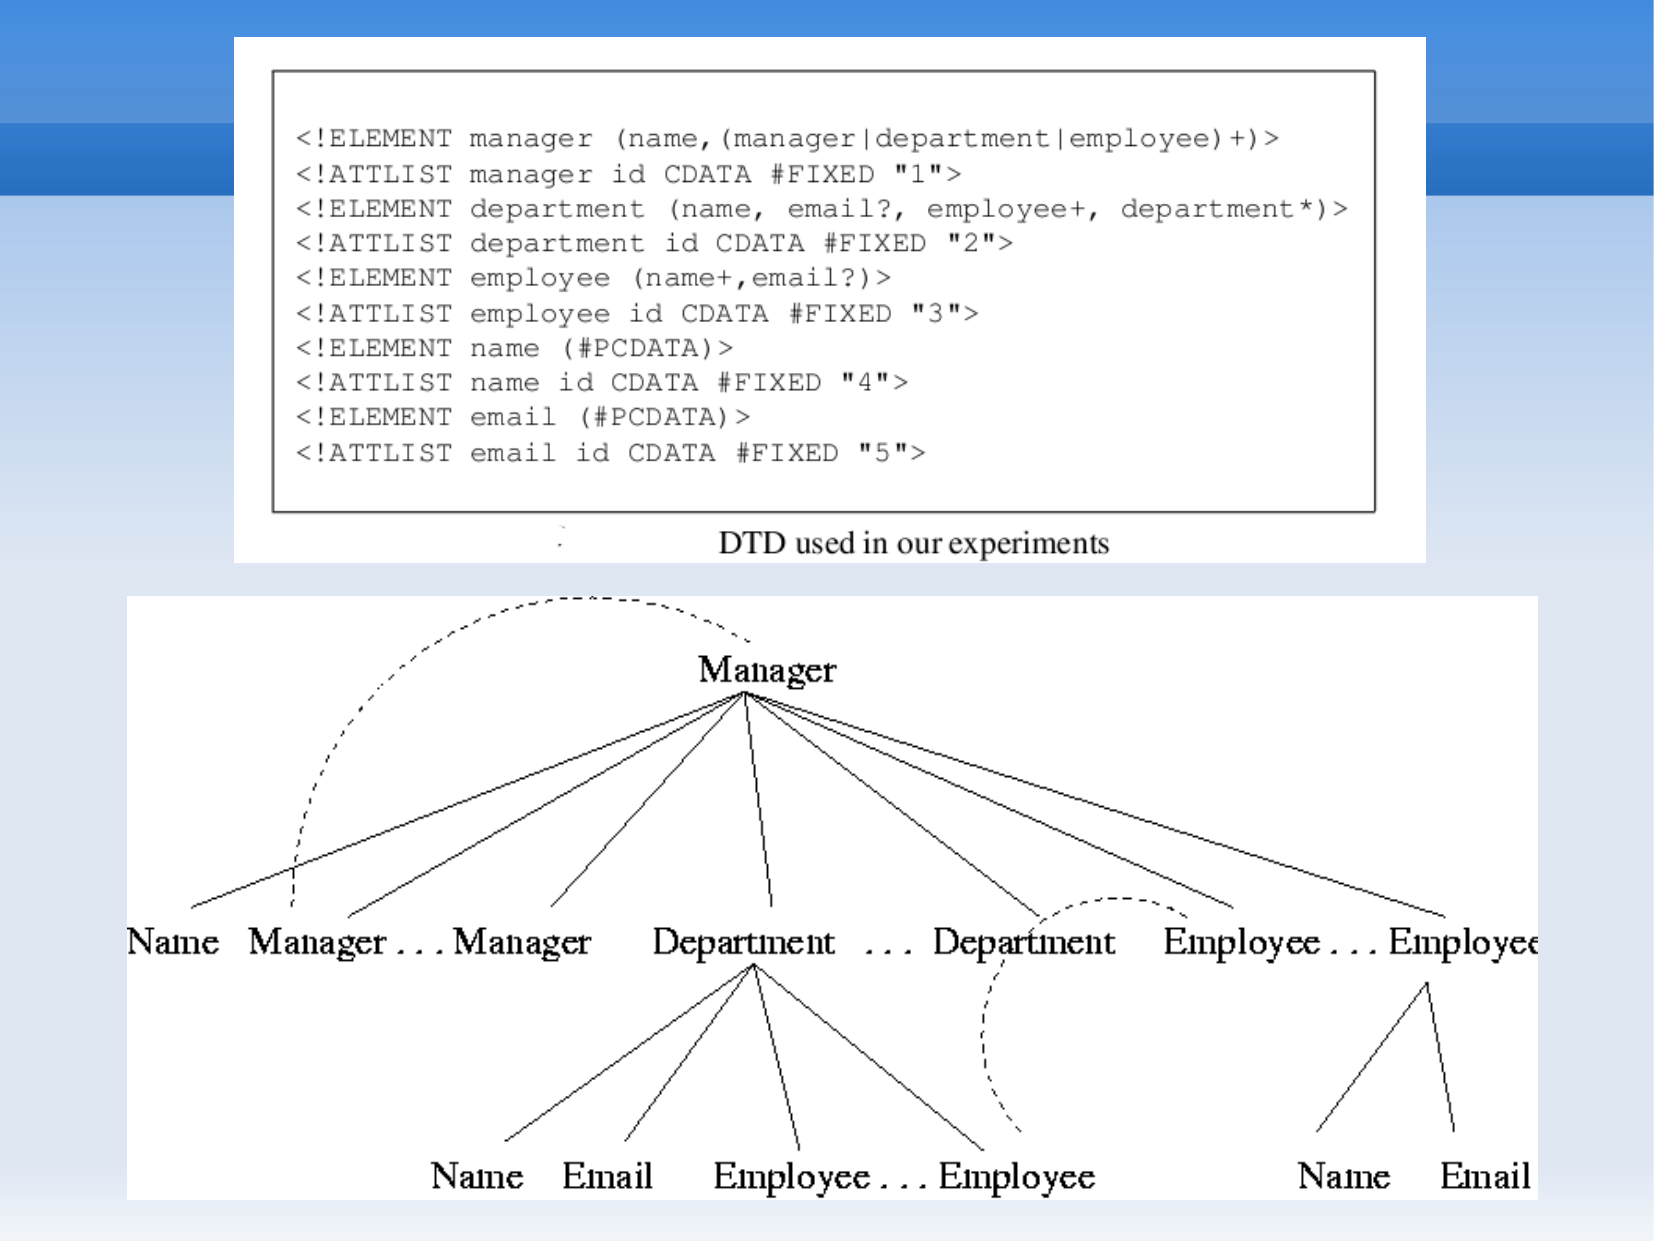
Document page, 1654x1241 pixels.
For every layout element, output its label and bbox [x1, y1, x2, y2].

picture [0, 0, 1654, 1241]
list [82, 290, 1571, 991]
